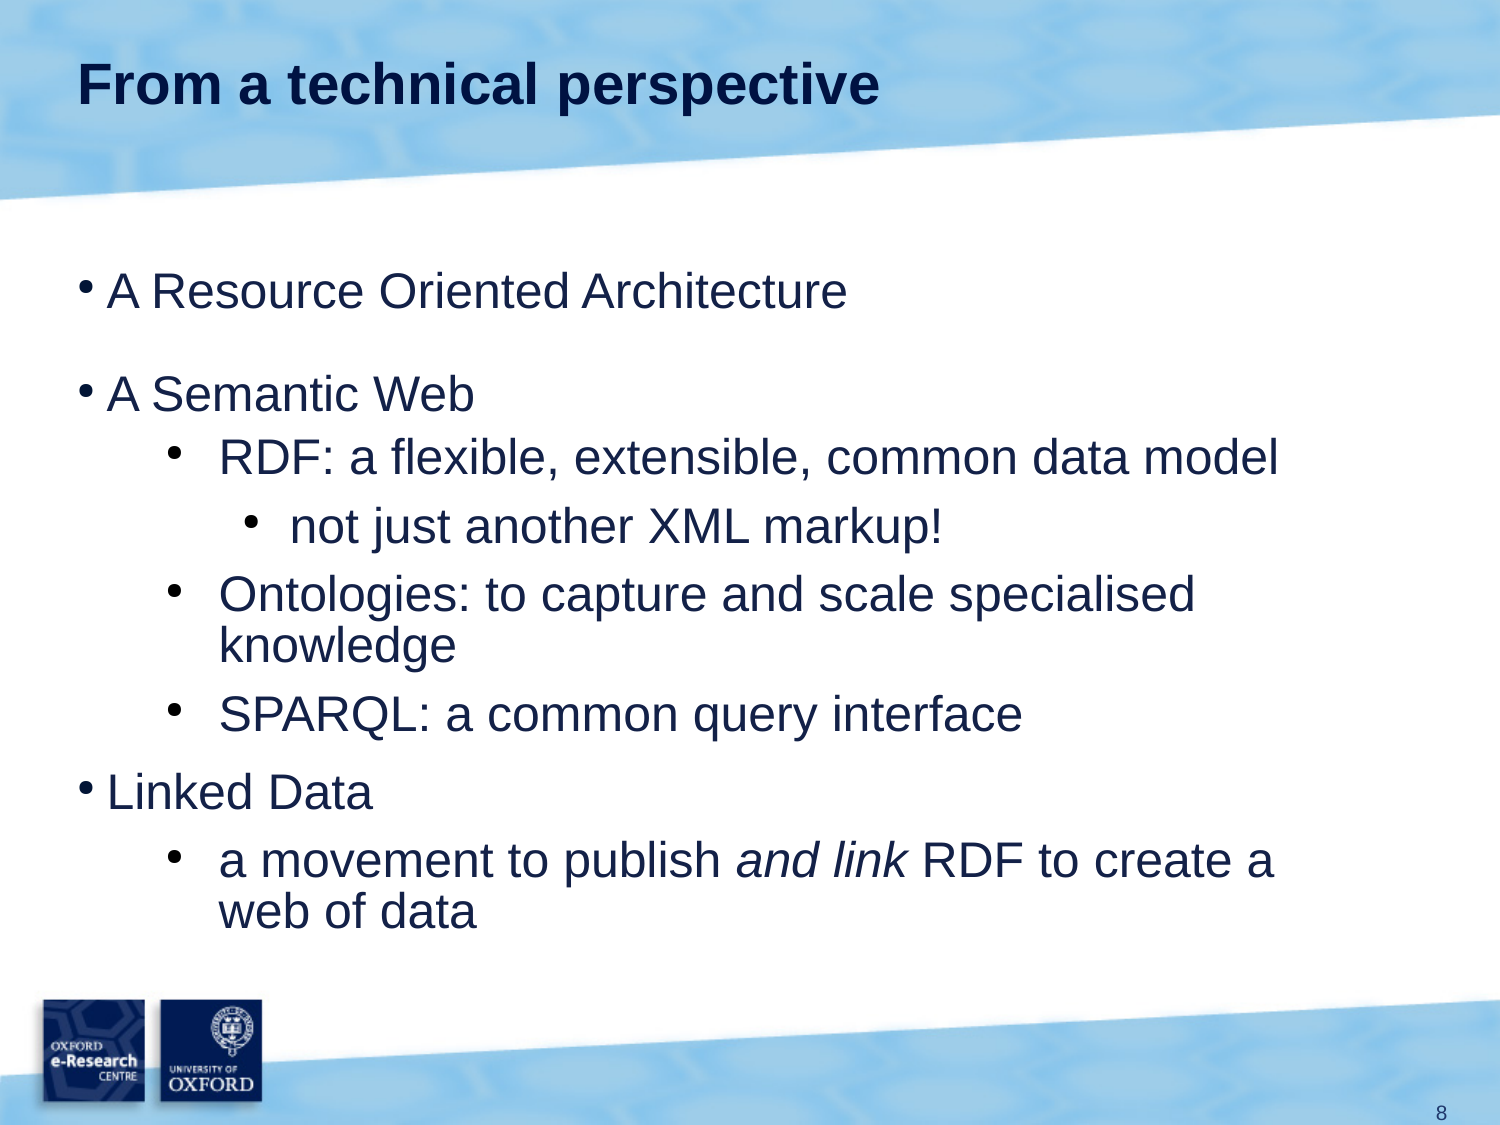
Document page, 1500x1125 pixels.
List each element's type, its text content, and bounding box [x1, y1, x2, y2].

title From a technical perspective [62, 24, 1409, 138]
picture [0, 0, 1500, 213]
picture [0, 944, 1500, 1125]
list A Resource Oriented Architecture A Semantic Web RDF: a flexible, extensible, common data model not just another XML markup! Ontologies: to capture and scale specialised knowledge SPARQL: a common query interface Linked Data a movement to publish and link RDF to create a web of data [62, 250, 1388, 972]
